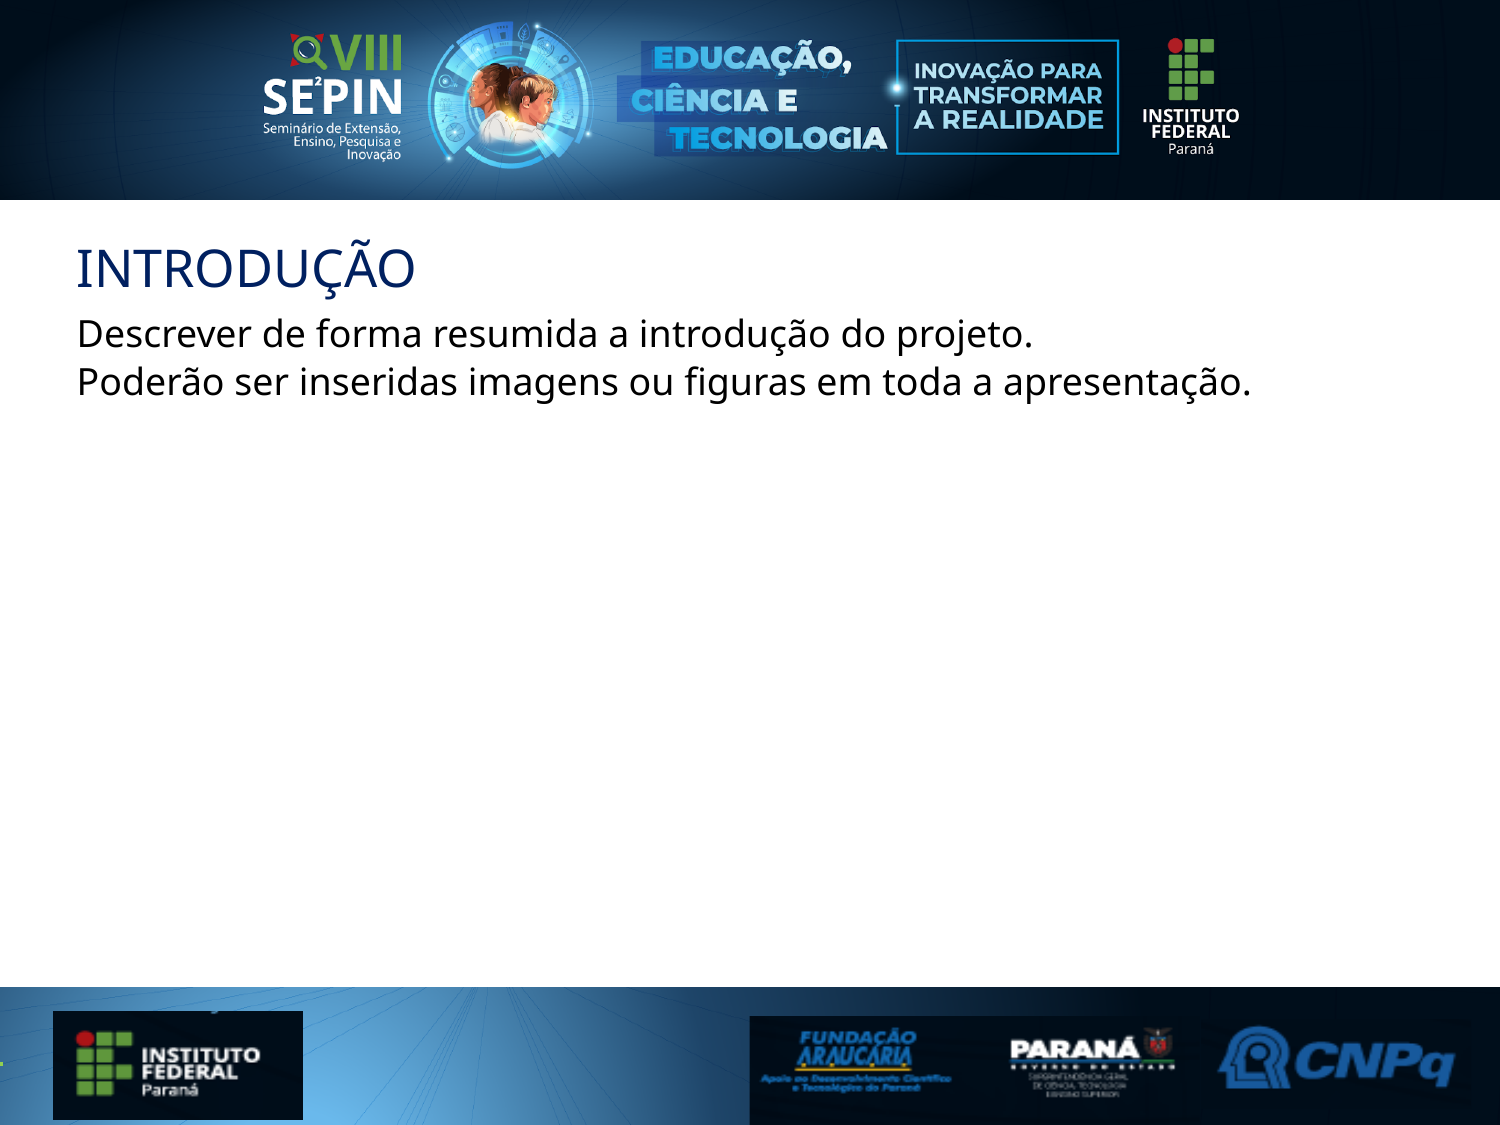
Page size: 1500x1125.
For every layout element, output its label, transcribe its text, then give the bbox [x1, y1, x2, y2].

subtitle Descrever de forma resumida a introdução do projeto. Poderão ser inseridas imagens ou figuras em toda a apresentação. [76, 312, 1404, 796]
picture [0, 987, 1500, 1125]
picture [0, 0, 1500, 200]
text_box INTRODUÇÃO [76, 208, 548, 333]
